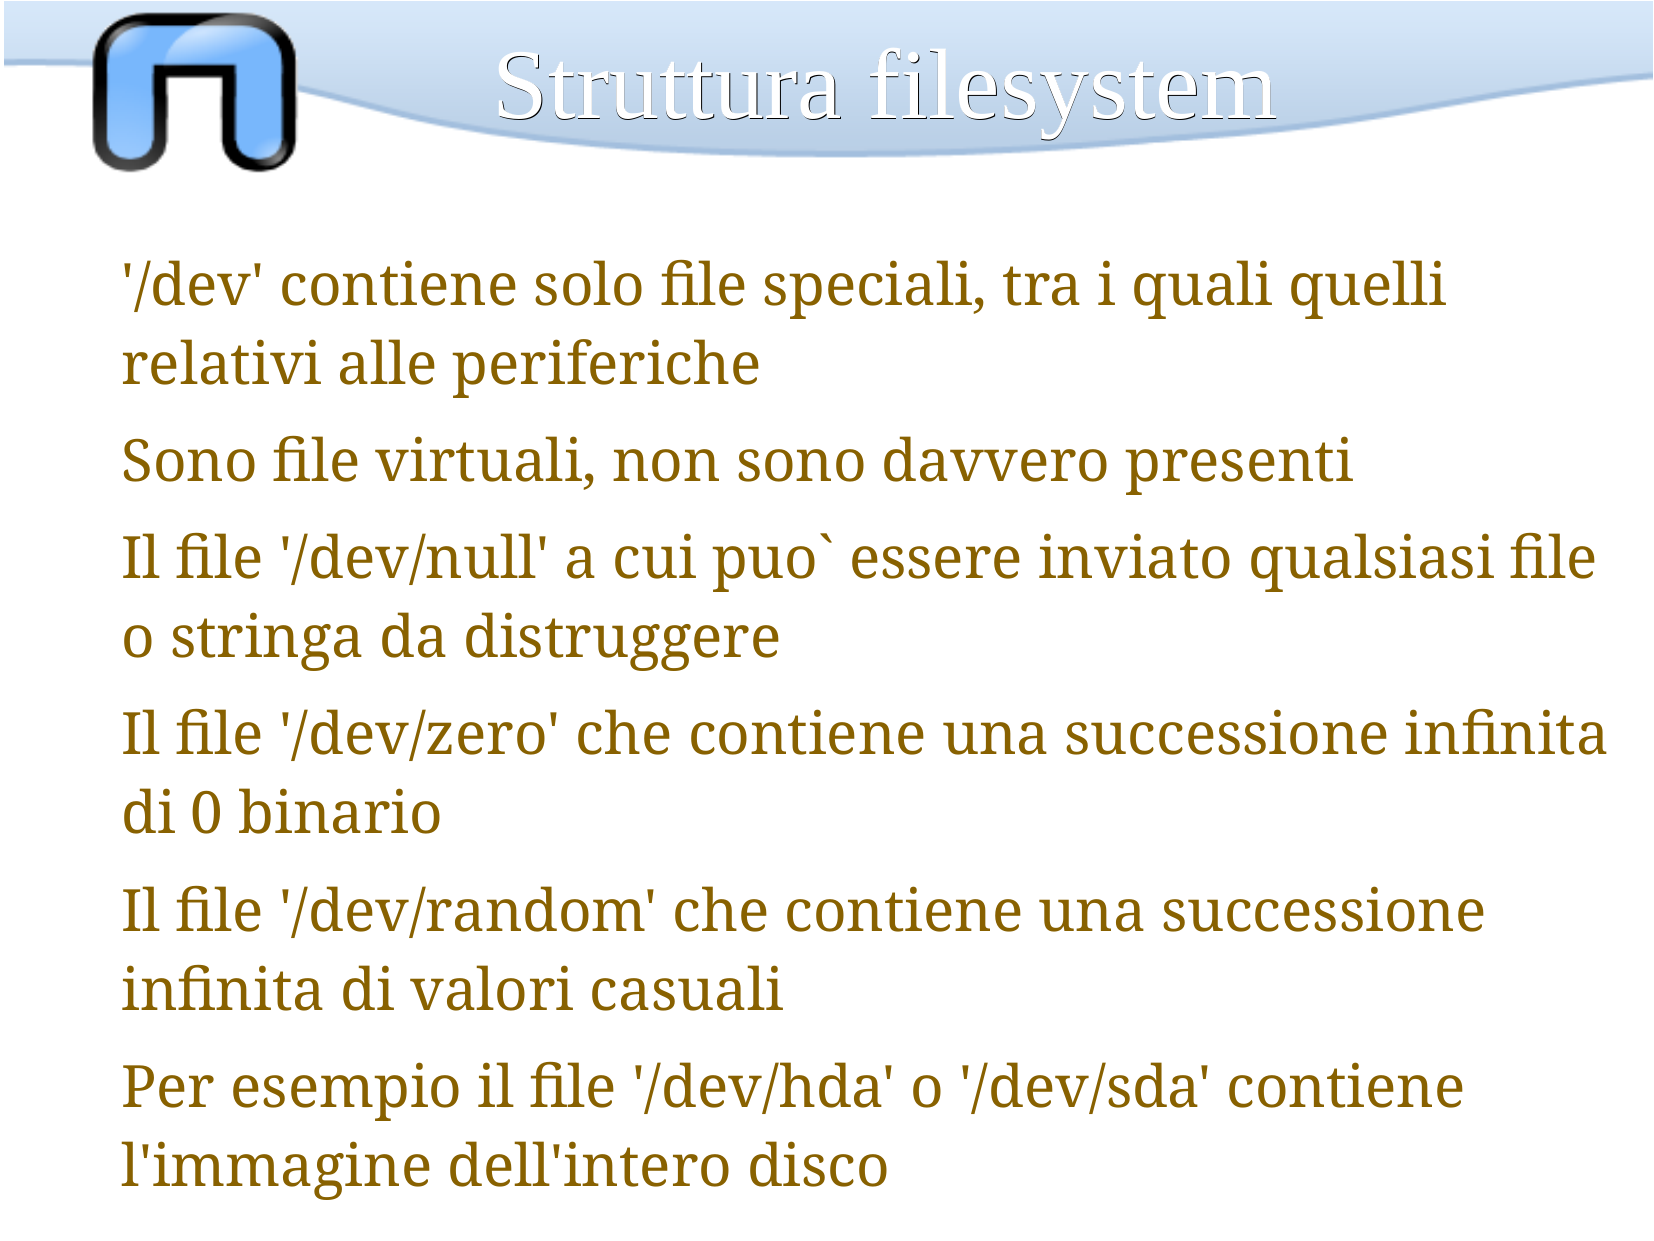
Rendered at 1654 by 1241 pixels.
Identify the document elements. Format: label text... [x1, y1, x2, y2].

picture [0, 0, 1654, 1241]
list '/dev' contiene solo file speciali, tra i quali quelli relativi alle periferiche Sono file virtuali, non sono davvero presenti Il file '/dev/null' a cui puo` essere inviato qualsiasi file o stringa da distruggere Il file '/dev/zero' che contiene una successione infinita di 0 binario Il file '/dev/random' che contiene una successione infinita di valori casuali Per esempio il file '/dev/hda' o '/dev/sda' contiene l'immagine dell'intero disco [121, 243, 1625, 1152]
text_box Struttura filesystem [472, 29, 1300, 266]
